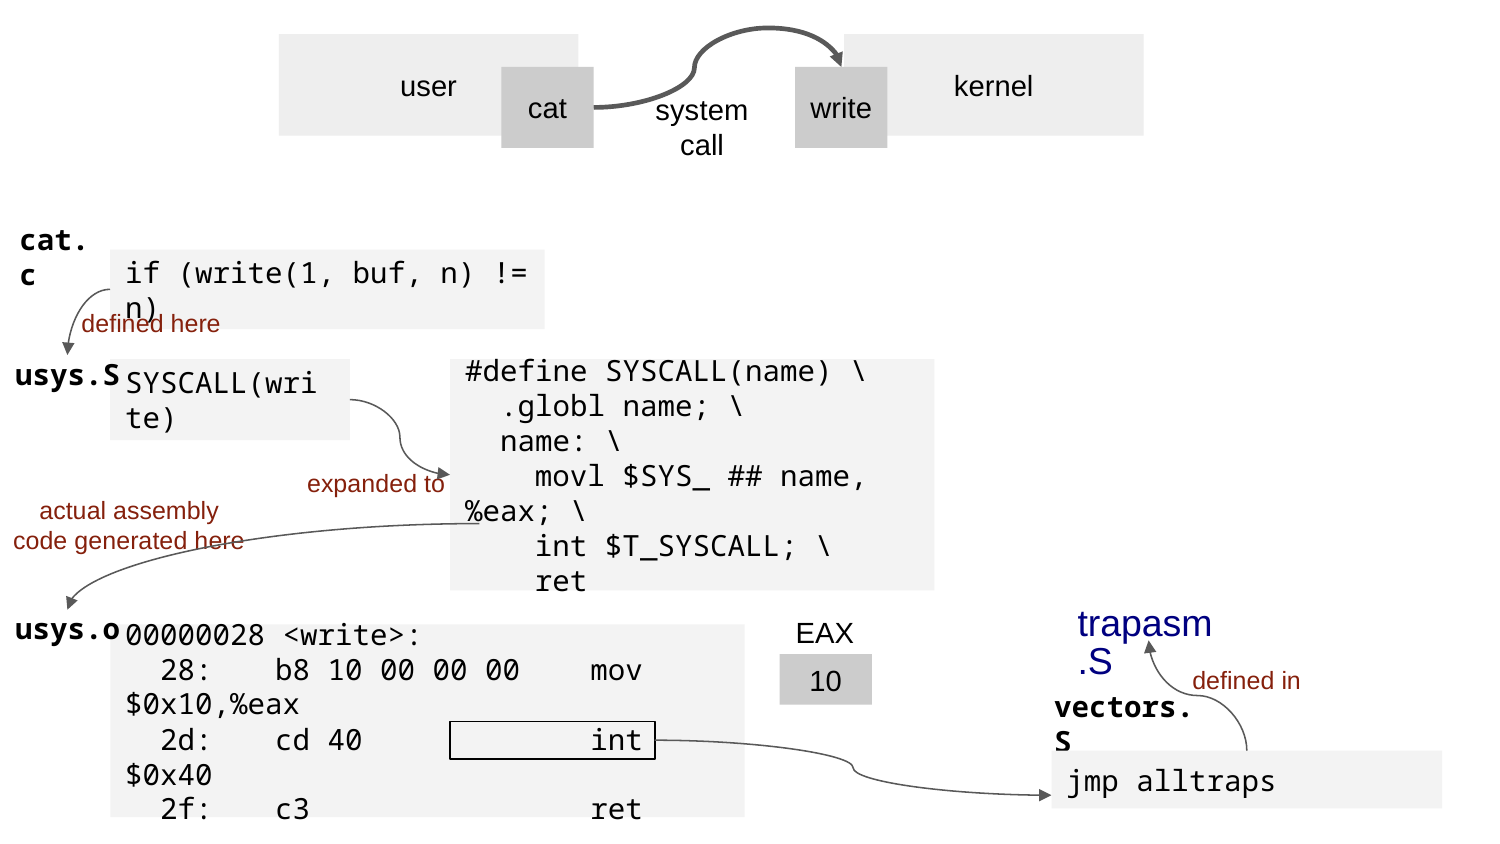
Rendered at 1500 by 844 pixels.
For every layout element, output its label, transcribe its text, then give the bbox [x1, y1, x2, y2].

text_box defined here [48, 303, 254, 341]
text_box 00000028 <write>: 28: b8 10 00 00 00 mov $0x10,%eax 2d: cd 40 int $0x40 2f: c3 ret [110, 624, 745, 818]
text_box actual assembly code generated here [0, 484, 262, 566]
text_box write [795, 66, 888, 148]
text_box EAX [770, 603, 880, 661]
text_box kernel [844, 34, 1144, 136]
text_box cat [501, 66, 594, 148]
text_box if (write(1, buf, n) != n) [110, 249, 545, 330]
text_box #define SYSCALL(name) \ .globl name; \ name: \ movl $SYS_ ## name, %eax; \ int $T_SYSCALL; \ ret [450, 359, 935, 591]
text_box vectors.S [1039, 704, 1212, 742]
text_box 00000028 <write>: 28: b8 10 00 00 00 mov $0x10,%eax 2d: cd 40 int $0x40 2f: c3 ret [451, 722, 654, 758]
text_box SYSCALL(write) [110, 359, 350, 441]
text_box jmp alltraps [1051, 750, 1443, 809]
text_box system call [634, 85, 770, 167]
text_box trapasm.S [1062, 603, 1235, 641]
text_box usys.S [0, 355, 136, 393]
text_box usys.o [0, 609, 136, 647]
text_box actual assembly code generated here [138, 539, 262, 566]
text_box expanded to [290, 450, 463, 515]
text_box 10 [779, 661, 872, 705]
text_box defined in [1114, 638, 1380, 720]
text_box user [278, 34, 579, 136]
text_box cat.c [4, 227, 122, 286]
